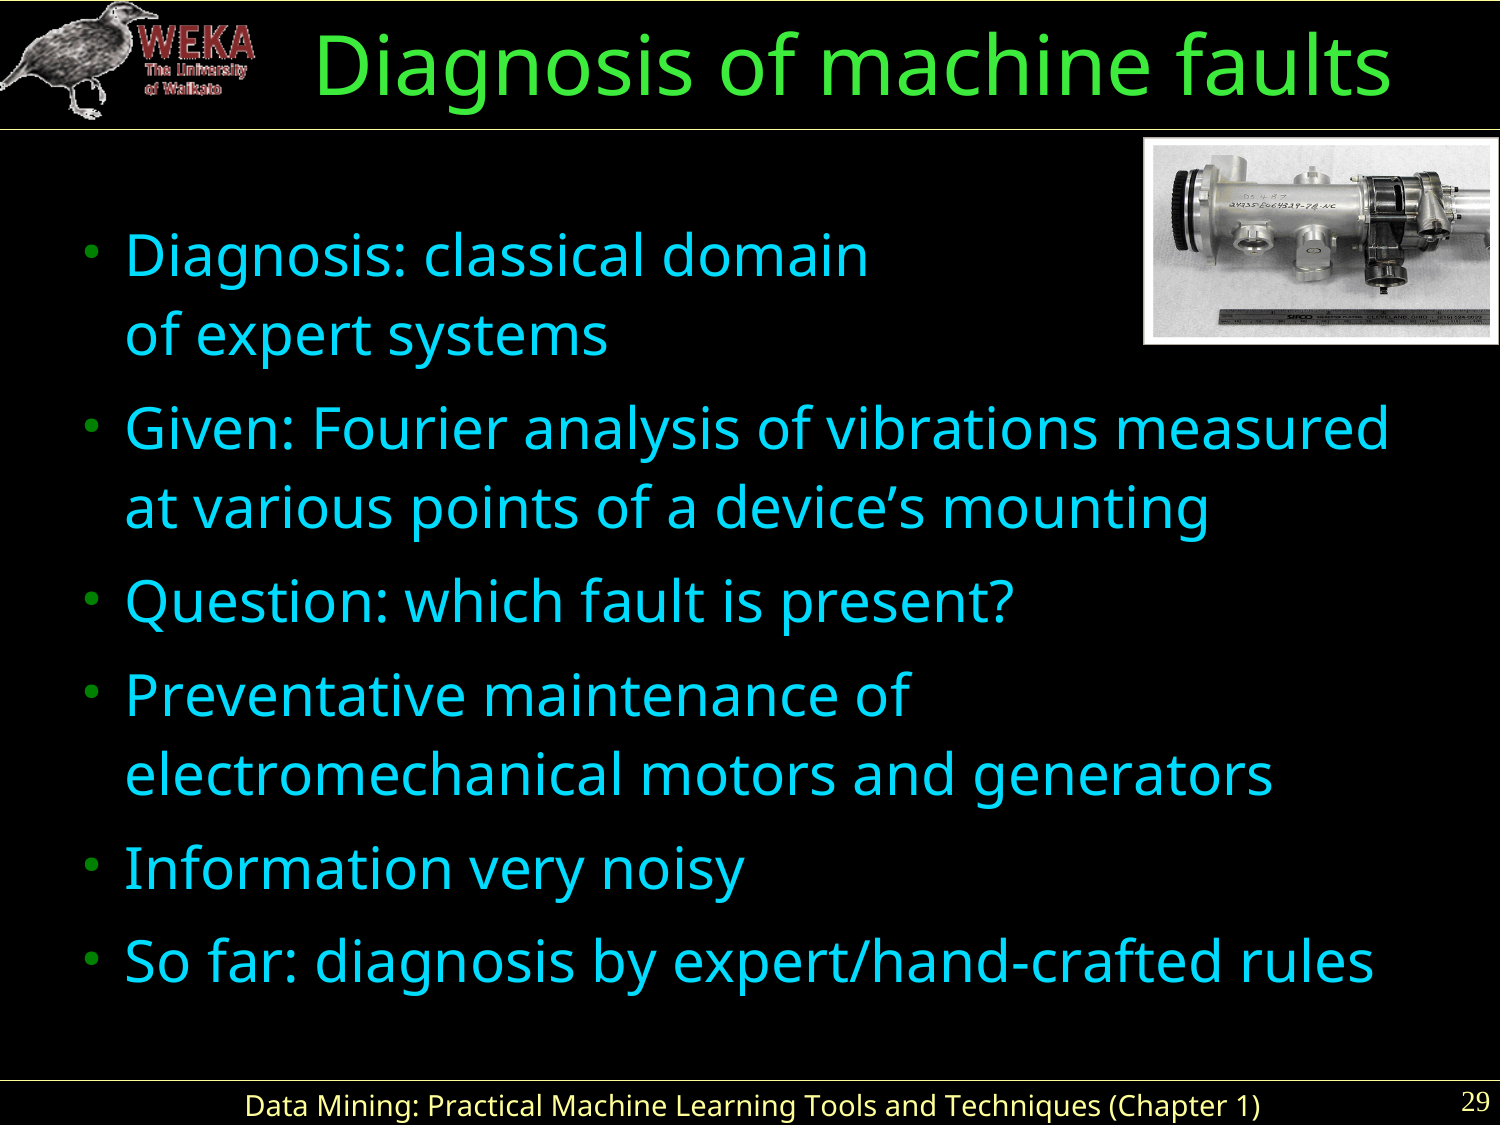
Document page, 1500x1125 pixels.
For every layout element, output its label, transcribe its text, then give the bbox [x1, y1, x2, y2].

picture [0, 1, 266, 129]
picture [1143, 137, 1499, 345]
title Diagnosis of machine faults [297, 0, 1489, 164]
list Diagnosis: classical domain of expert systems Given: Fourier analysis of vibrations measured at various points of a device’s mounting Question: which fault is present? Preventative maintenance of electromechanical motors and generators Information very noisy So far: diagnosis by expert/hand-crafted rules [67, 206, 1418, 1108]
